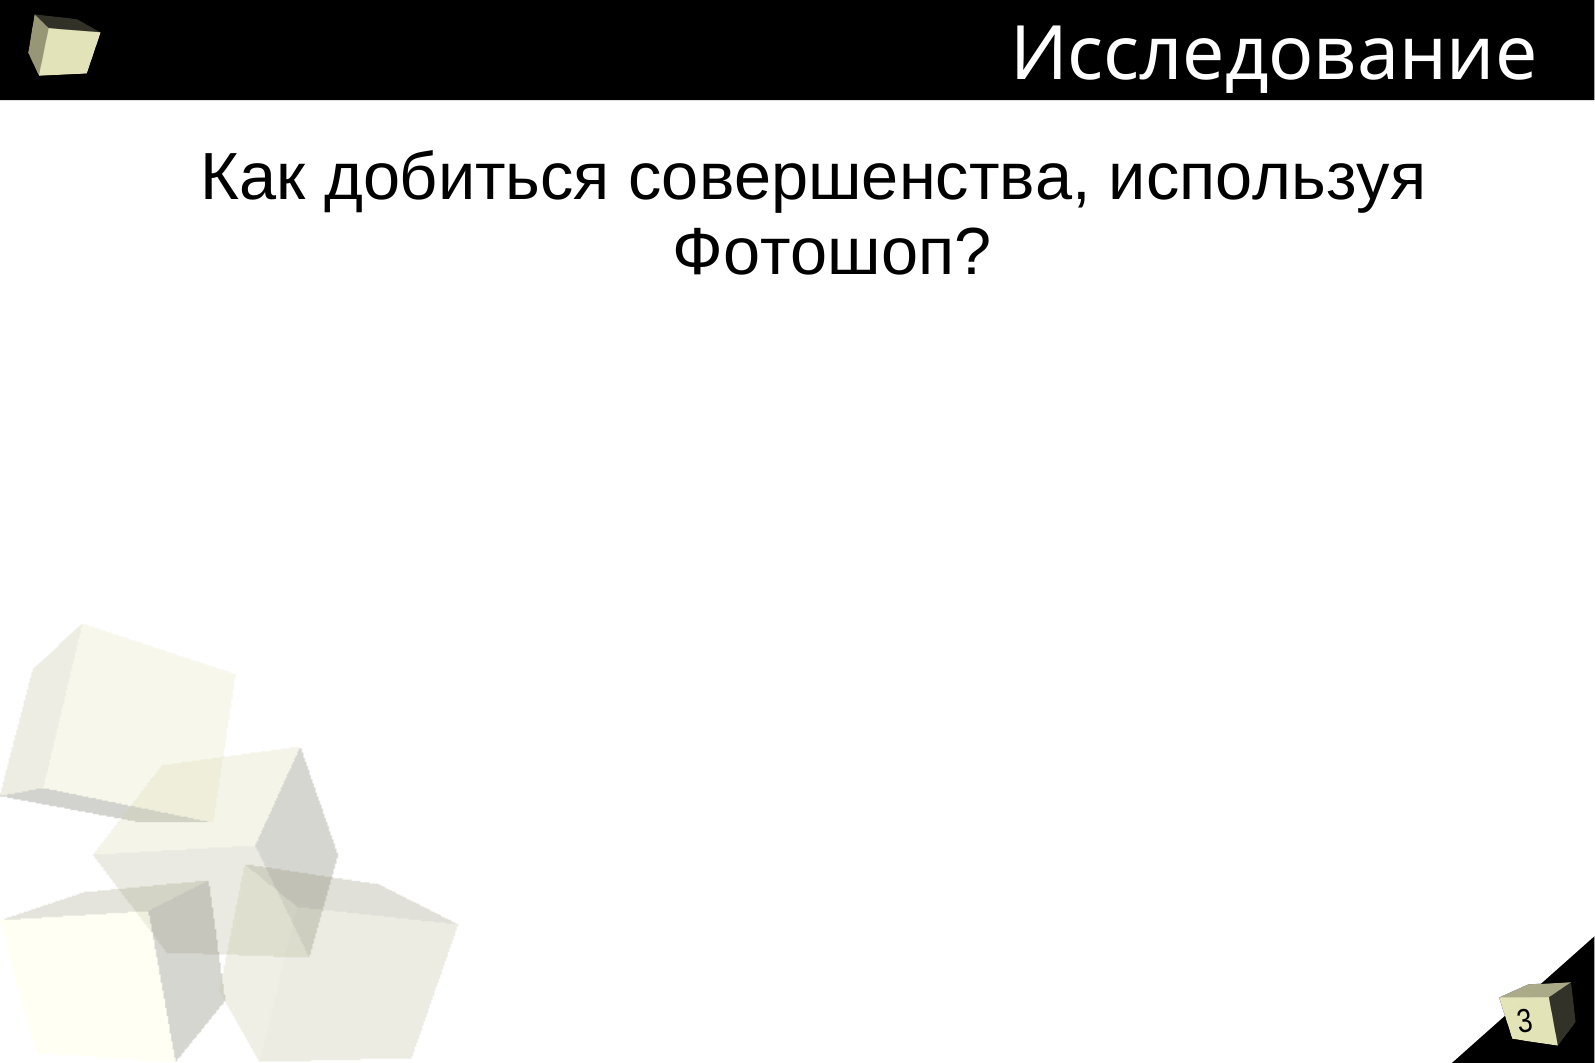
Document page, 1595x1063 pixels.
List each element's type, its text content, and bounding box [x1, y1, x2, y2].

subtitle Как добиться совершенства, используя Фотошоп? [59, 88, 1570, 414]
title Исследование [113, 0, 1538, 88]
picture [0, 384, 1329, 1063]
